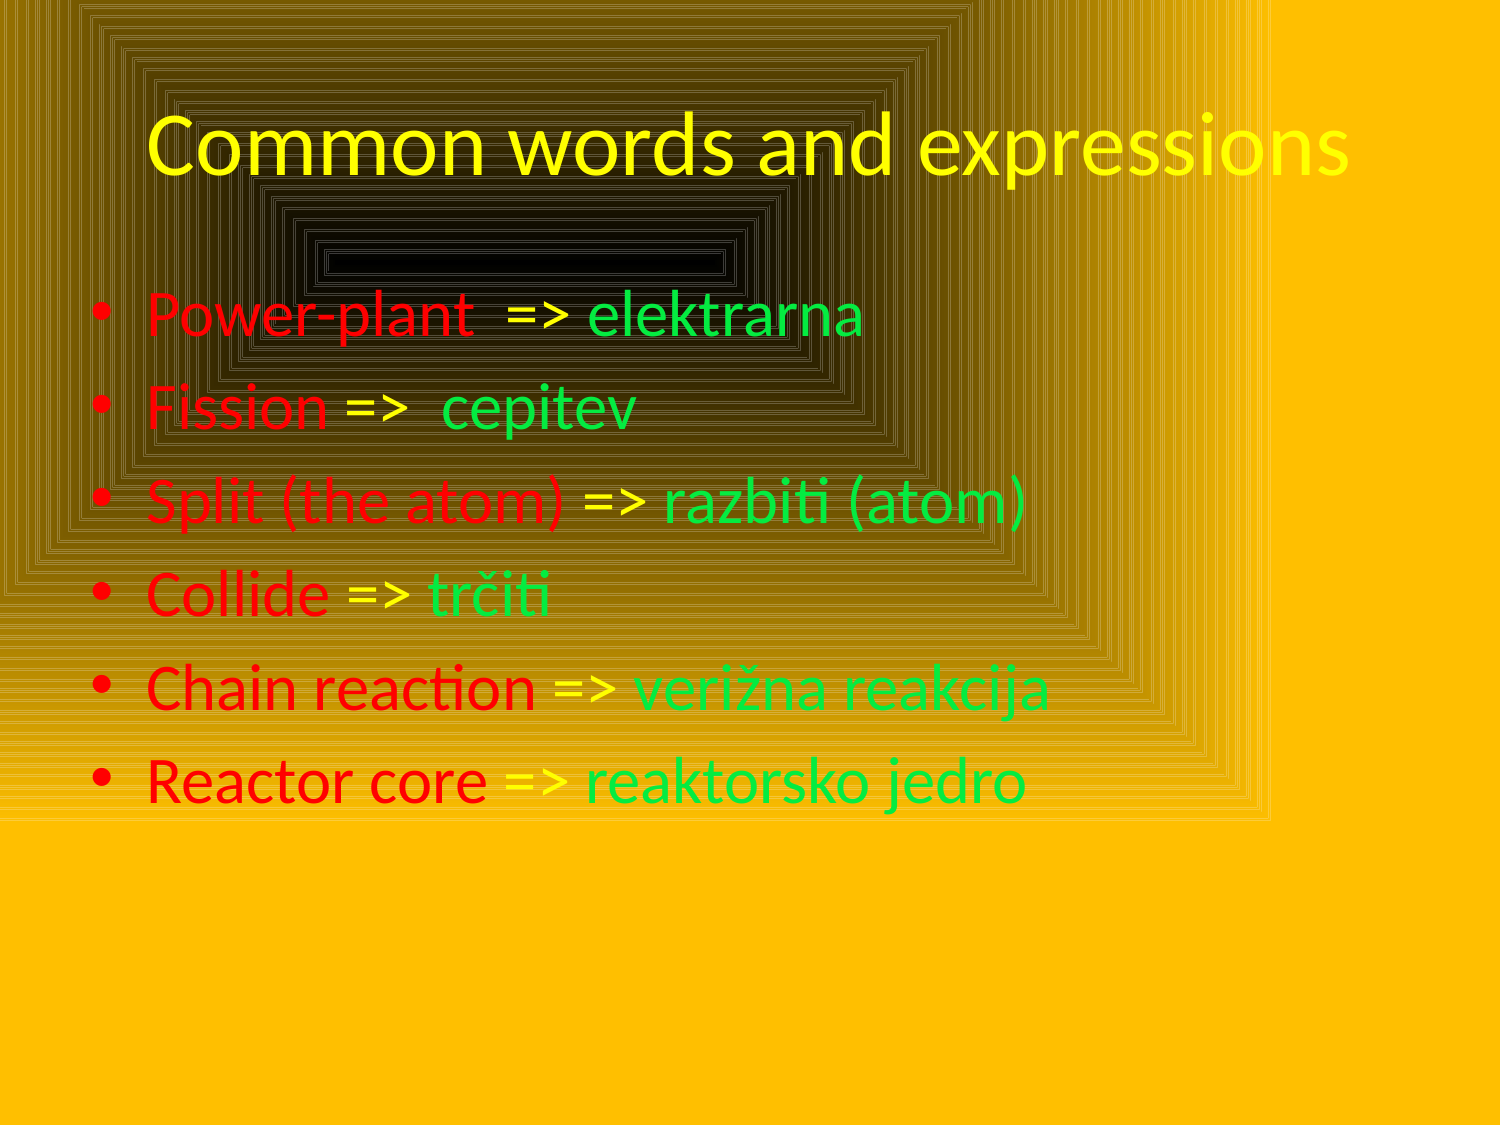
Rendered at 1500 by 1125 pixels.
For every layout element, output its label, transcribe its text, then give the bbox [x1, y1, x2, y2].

title Common words and expressions [75, 45, 1425, 233]
list Power-plant => elektrarna Fission => cepitev Split (the atom) => razbiti (atom) Collide => trčiti Chain reaction => verižna reakcija Reactor core => reaktorsko jedro [75, 262, 1425, 1067]
